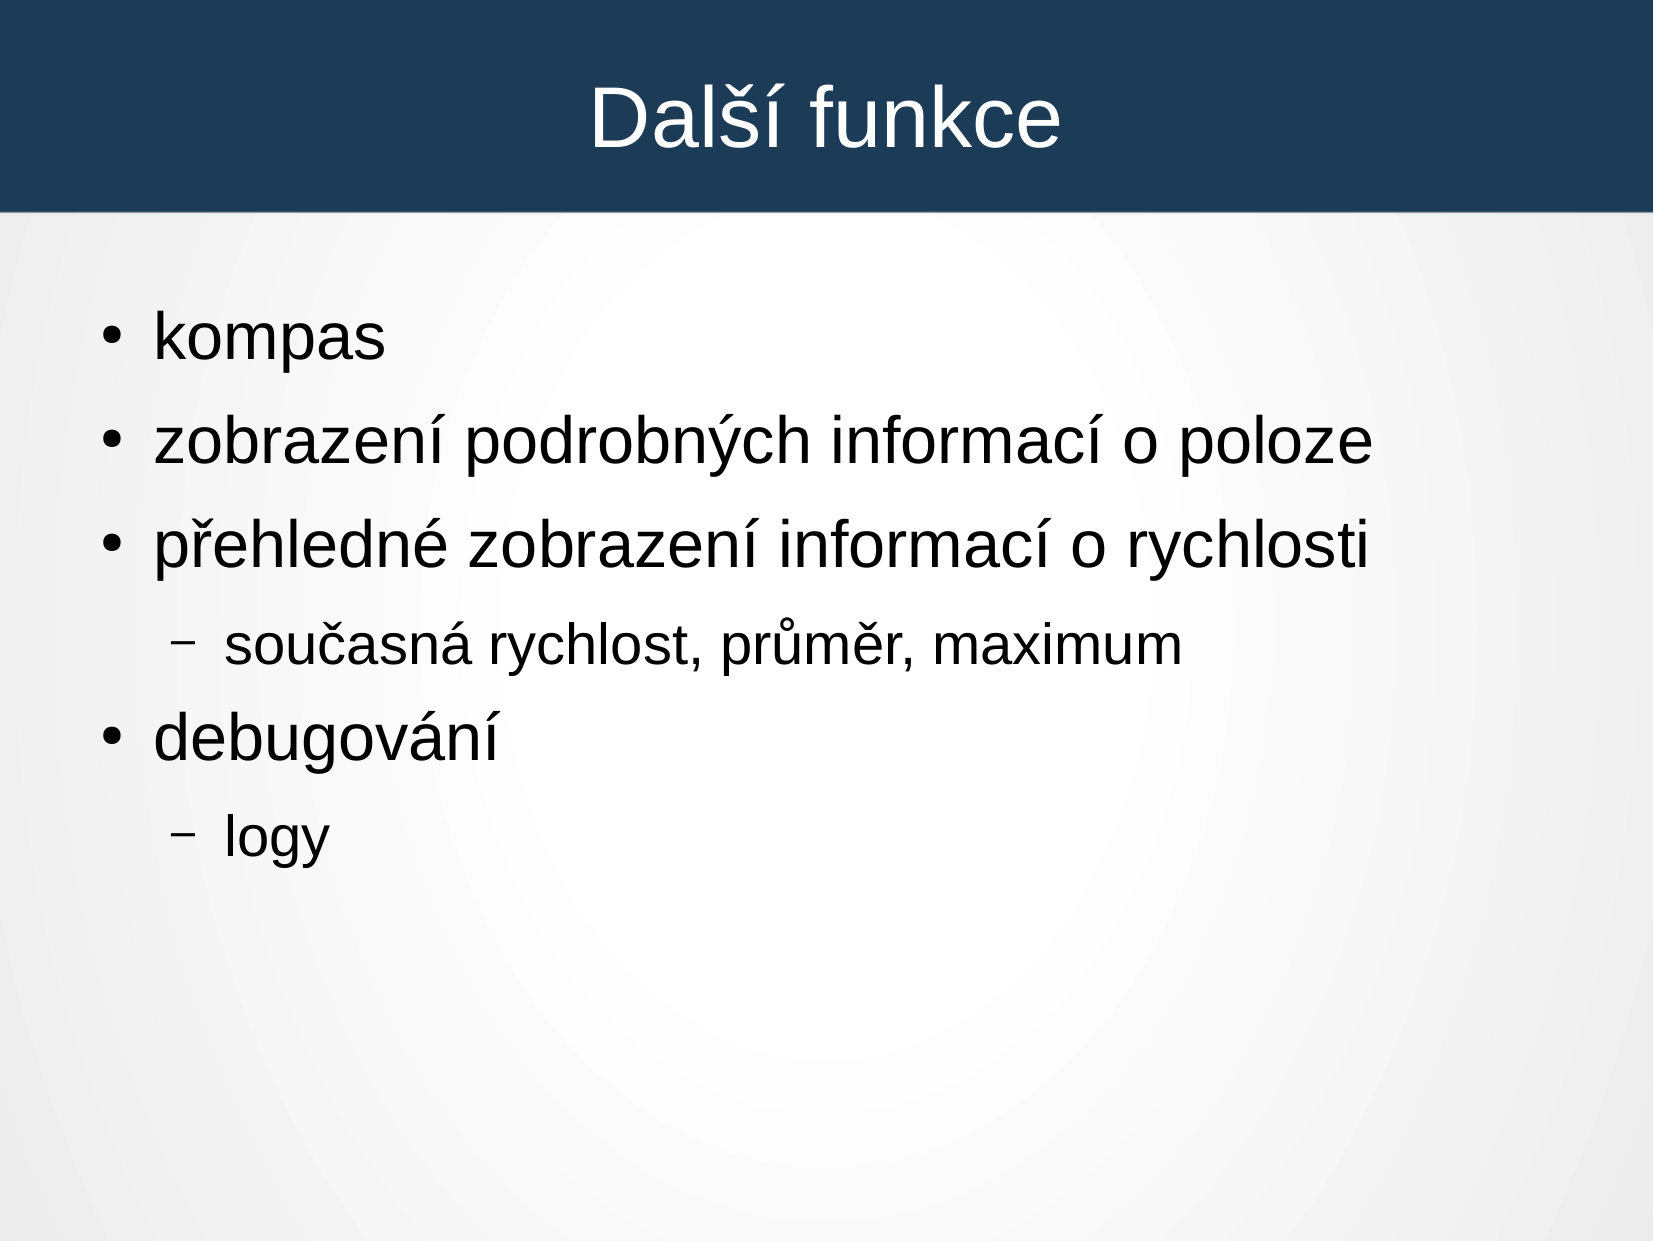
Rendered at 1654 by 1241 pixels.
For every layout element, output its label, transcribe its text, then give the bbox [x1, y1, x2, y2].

list kompas zobrazení podrobných informací o poloze přehledné zobrazení informací o rychlosti současná rychlost, průměr, maximum debugování logy [82, 299, 1571, 1063]
title Další funkce [82, 47, 1571, 189]
picture [0, 0, 1653, 1241]
